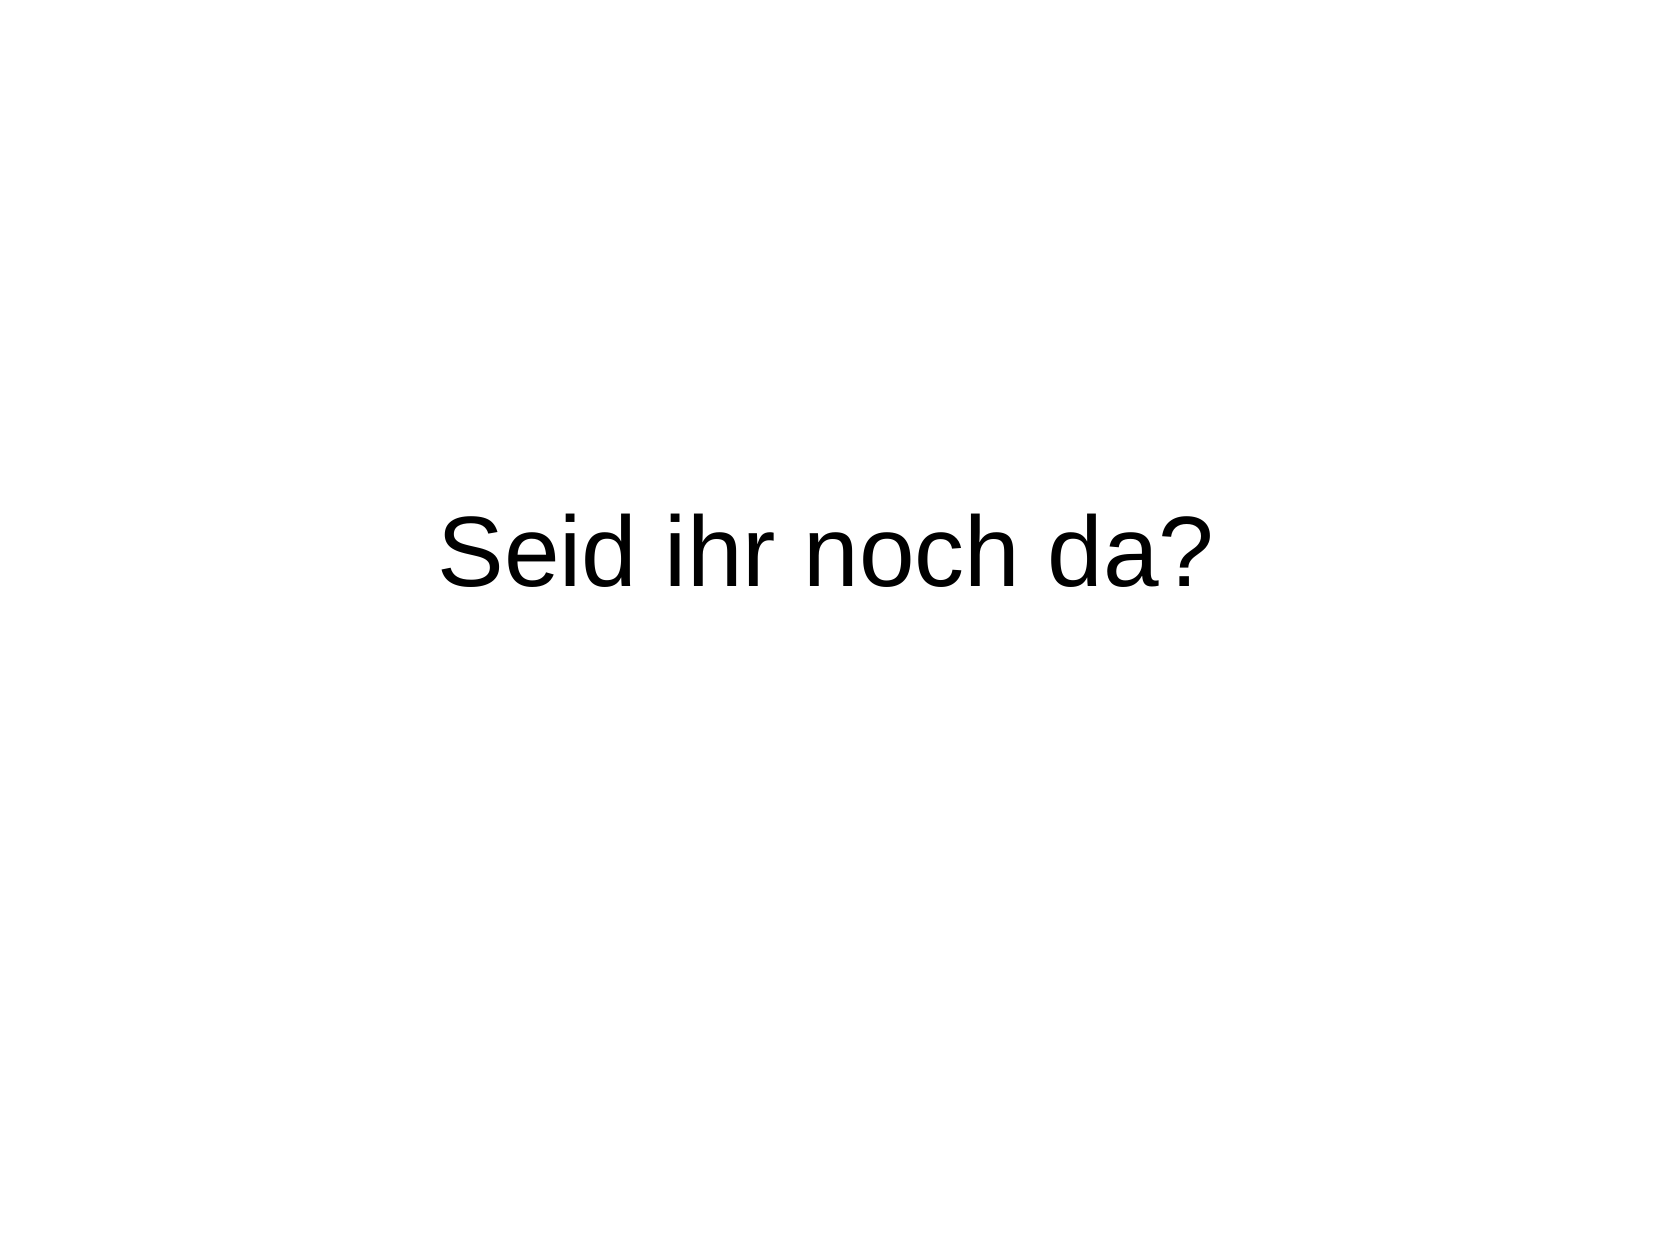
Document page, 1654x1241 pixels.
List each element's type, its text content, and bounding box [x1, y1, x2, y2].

text_box Seid ihr noch da? [422, 488, 1231, 628]
